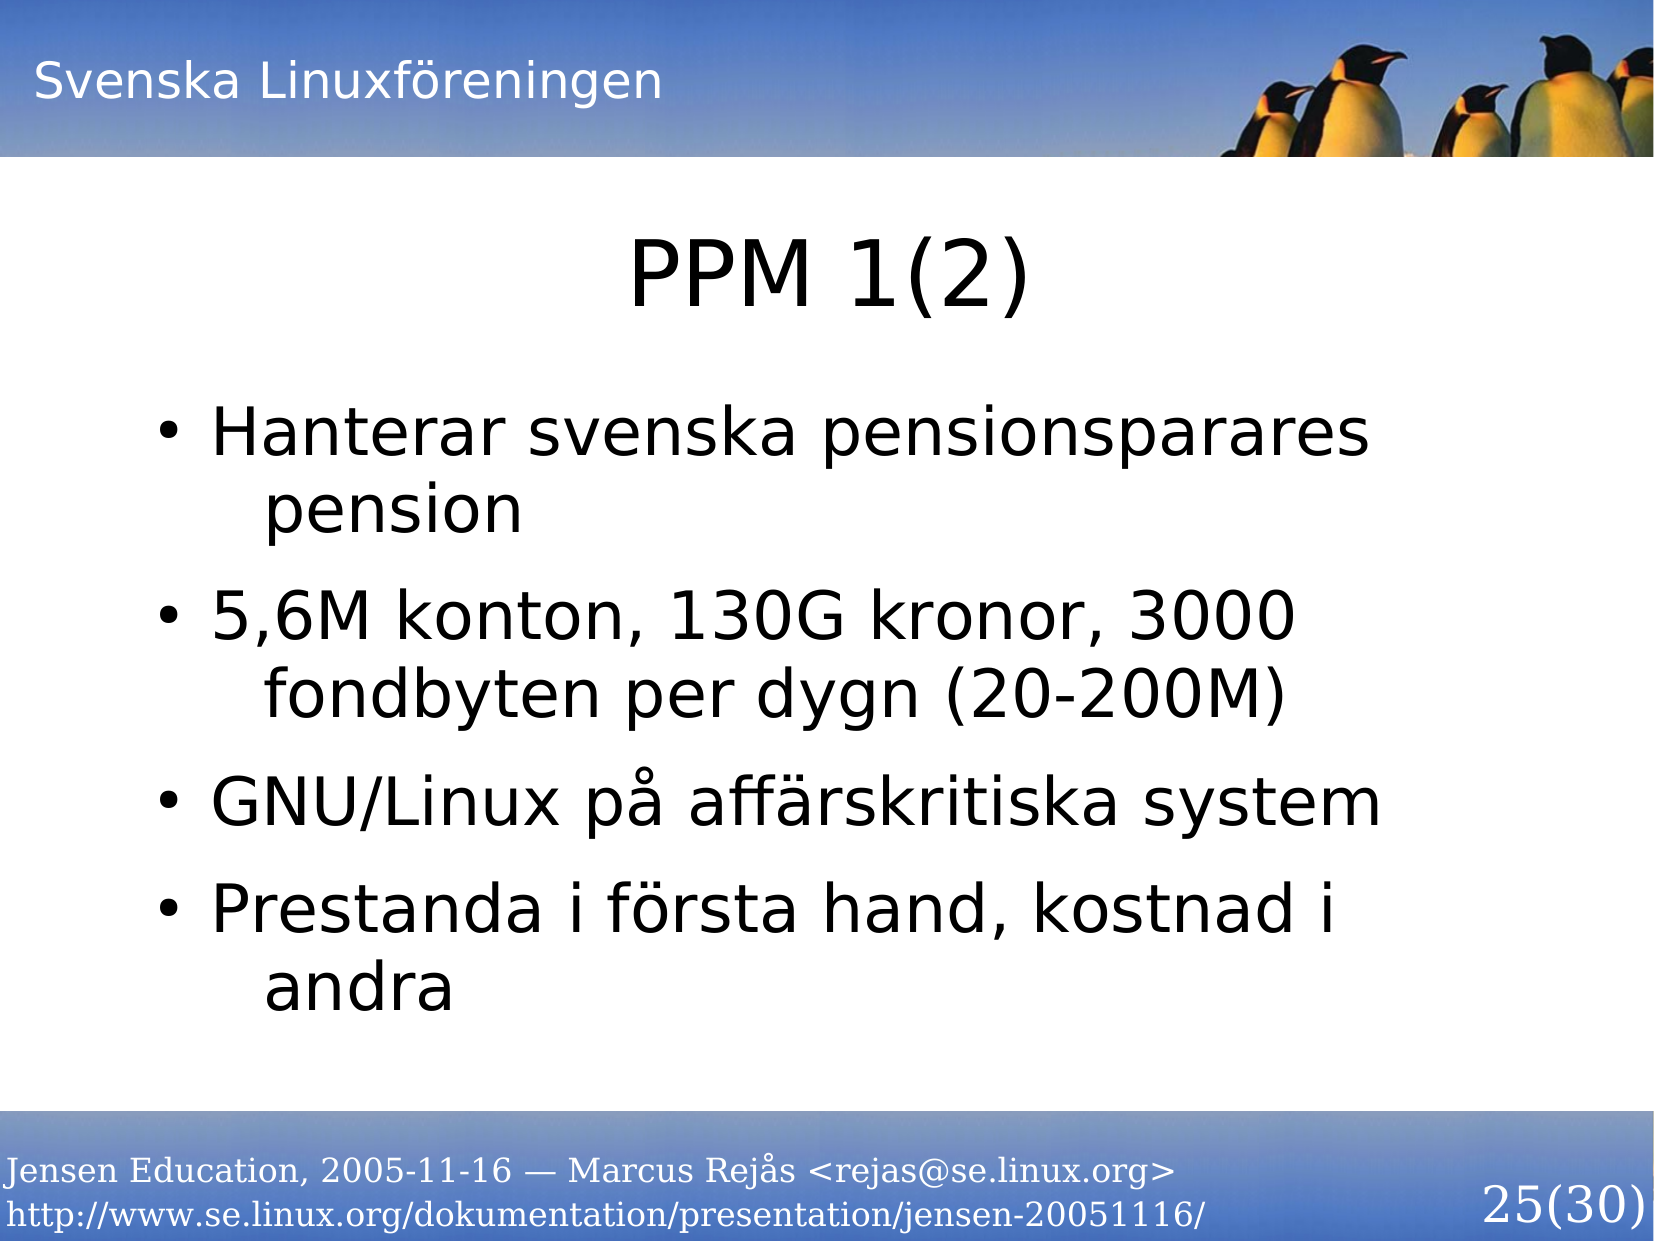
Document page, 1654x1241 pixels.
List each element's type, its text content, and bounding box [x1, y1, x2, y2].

picture [0, 1111, 1654, 1241]
picture [0, 0, 1654, 157]
list Hanterar svenska pensionsparares pension 5,6M konton, 130G kronor, 3000 fondbyten per dygn (20-200M) GNU/Linux på affärskritiska system Prestanda i första hand, kostnad i andra [121, 392, 1534, 1092]
title PPM 1(2) [123, 160, 1537, 389]
